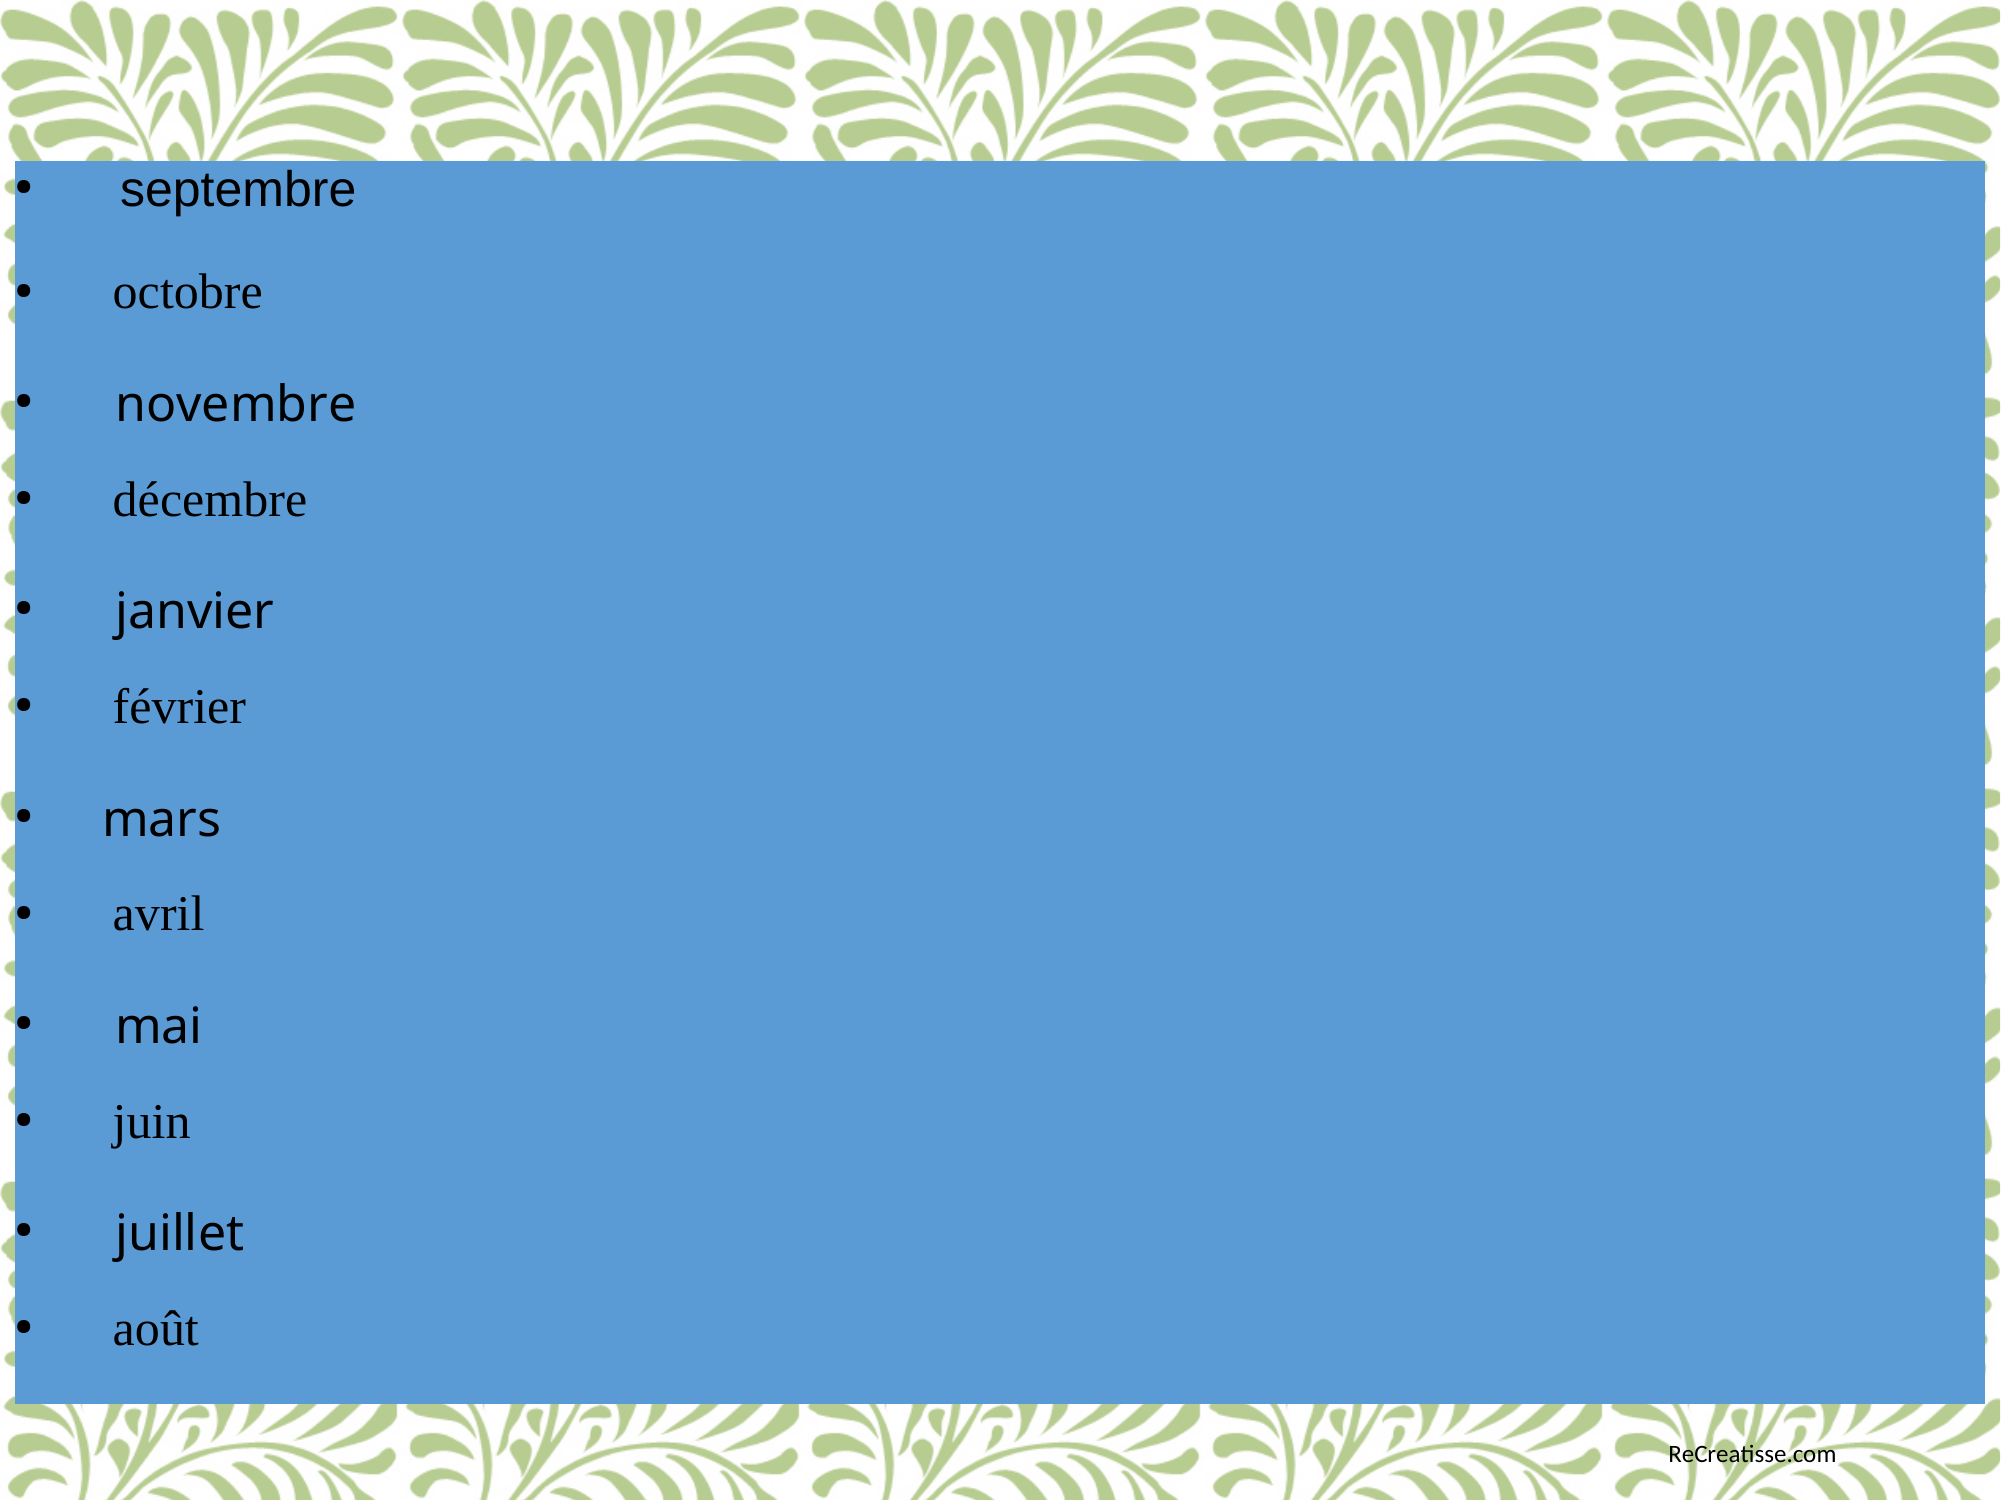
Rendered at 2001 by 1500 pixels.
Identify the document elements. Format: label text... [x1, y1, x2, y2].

table_cell [395, 1094, 1985, 1197]
table_cell [395, 368, 1985, 472]
table_cell mars [15, 783, 395, 886]
table_cell [395, 886, 1985, 990]
table_cell novembre [15, 368, 395, 472]
table_cell avril [15, 886, 395, 990]
table_cell février [15, 679, 395, 783]
table_cell juin [15, 1094, 395, 1197]
table_cell [395, 783, 1985, 886]
table_cell octobre [15, 264, 395, 368]
table_cell [395, 1301, 1985, 1404]
table_cell [395, 679, 1985, 783]
table_cell [395, 264, 1985, 368]
table_cell [395, 575, 1985, 679]
table_header septembre [15, 161, 395, 264]
table_cell juillet [15, 1197, 395, 1301]
table_cell mai [15, 990, 395, 1094]
table_cell décembre [15, 472, 395, 575]
table_cell [395, 472, 1985, 575]
table_cell août [15, 1301, 395, 1404]
text_box ReCreatisse.com [1648, 1427, 1857, 1477]
table_cell [395, 990, 1985, 1094]
table_cell [395, 1197, 1985, 1301]
table_cell janvier [15, 575, 395, 679]
table_header [395, 161, 1985, 264]
